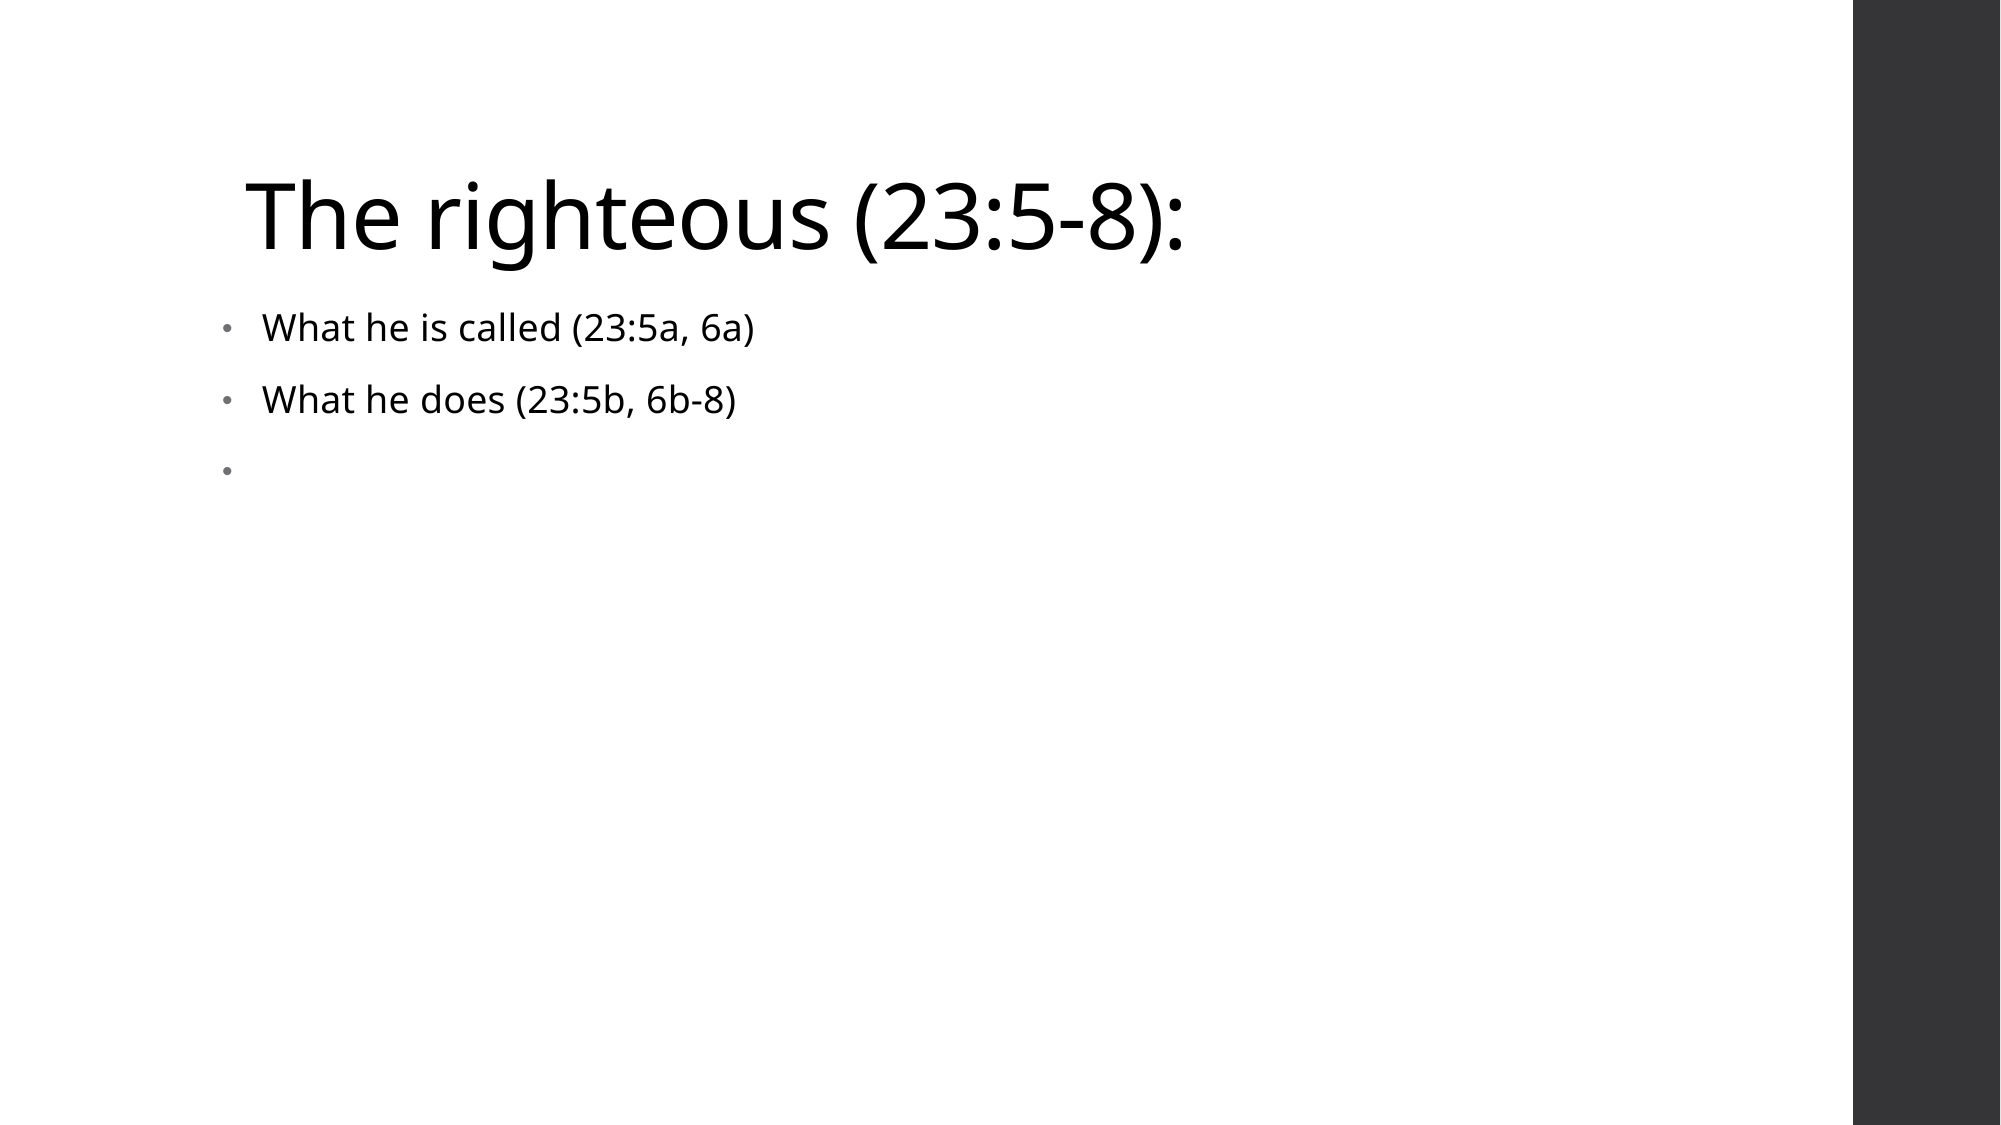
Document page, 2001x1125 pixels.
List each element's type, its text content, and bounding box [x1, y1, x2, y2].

list What he is called (23:5a, 6a) What he does (23:5b, 6b-8) [206, 299, 1617, 1014]
title The righteous (23:5-8): [206, 60, 1797, 278]
